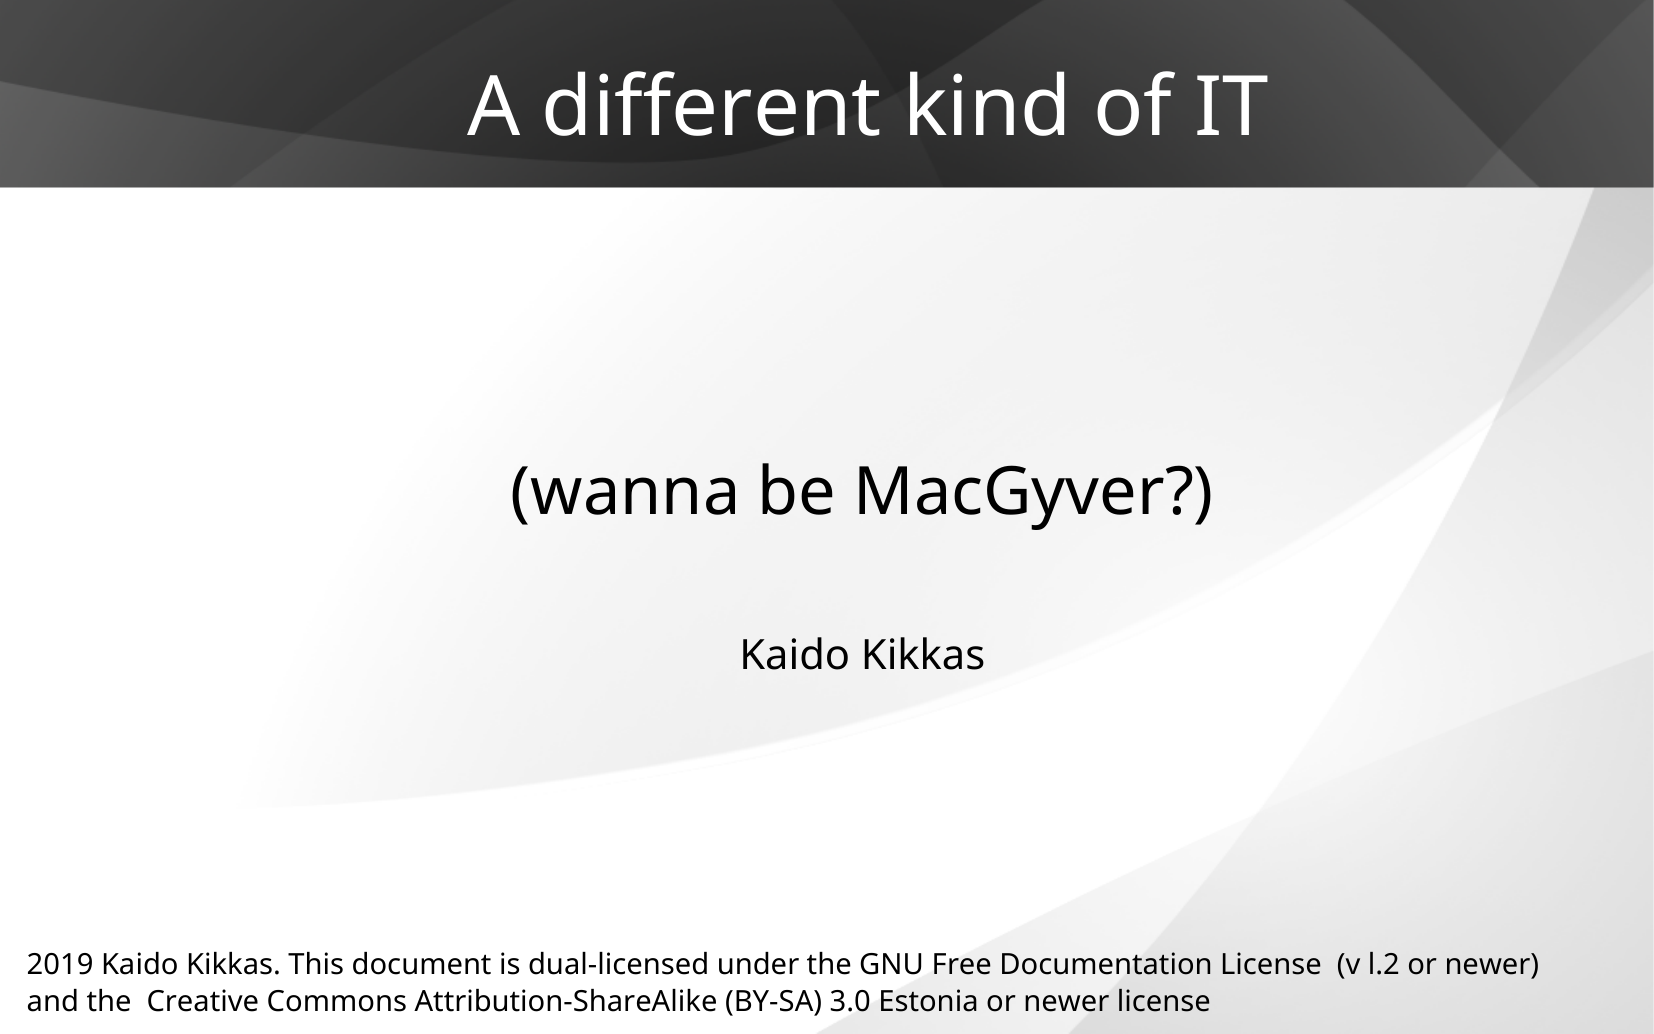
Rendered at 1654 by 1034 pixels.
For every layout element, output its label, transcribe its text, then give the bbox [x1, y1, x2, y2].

picture [0, 0, 1654, 1034]
title A different kind of IT [124, 0, 1613, 208]
text_box 2019 Kaido Kikkas. This document is dual-licensed under the GNU Free Documentation License (v l.2 or newer) and the Creative Commons Attribution-ShareAlike (BY-SA) 3.0 Estonia or newer license [11, 937, 1613, 1028]
subtitle (wanna be MacGyver?) Kaido Kikkas [187, 225, 1538, 901]
